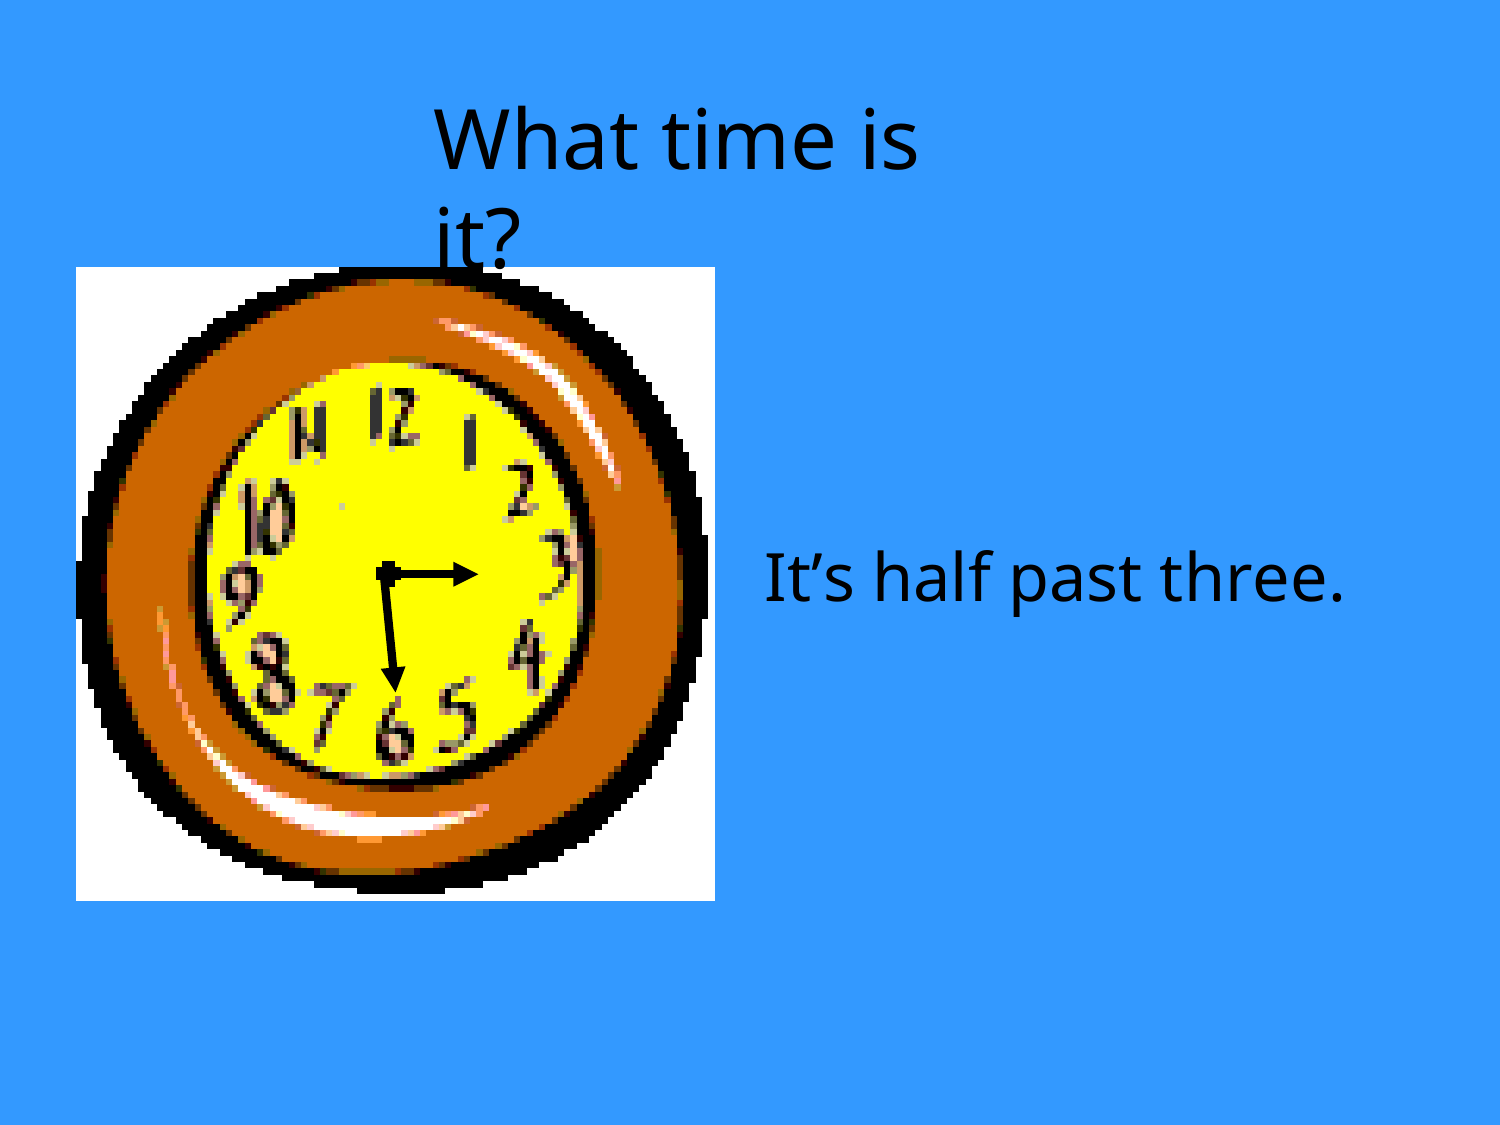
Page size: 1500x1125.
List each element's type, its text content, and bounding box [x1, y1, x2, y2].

picture [76, 267, 715, 901]
text_box What time is it? [419, 78, 1034, 294]
text_box It’s half past three. [749, 527, 1424, 623]
